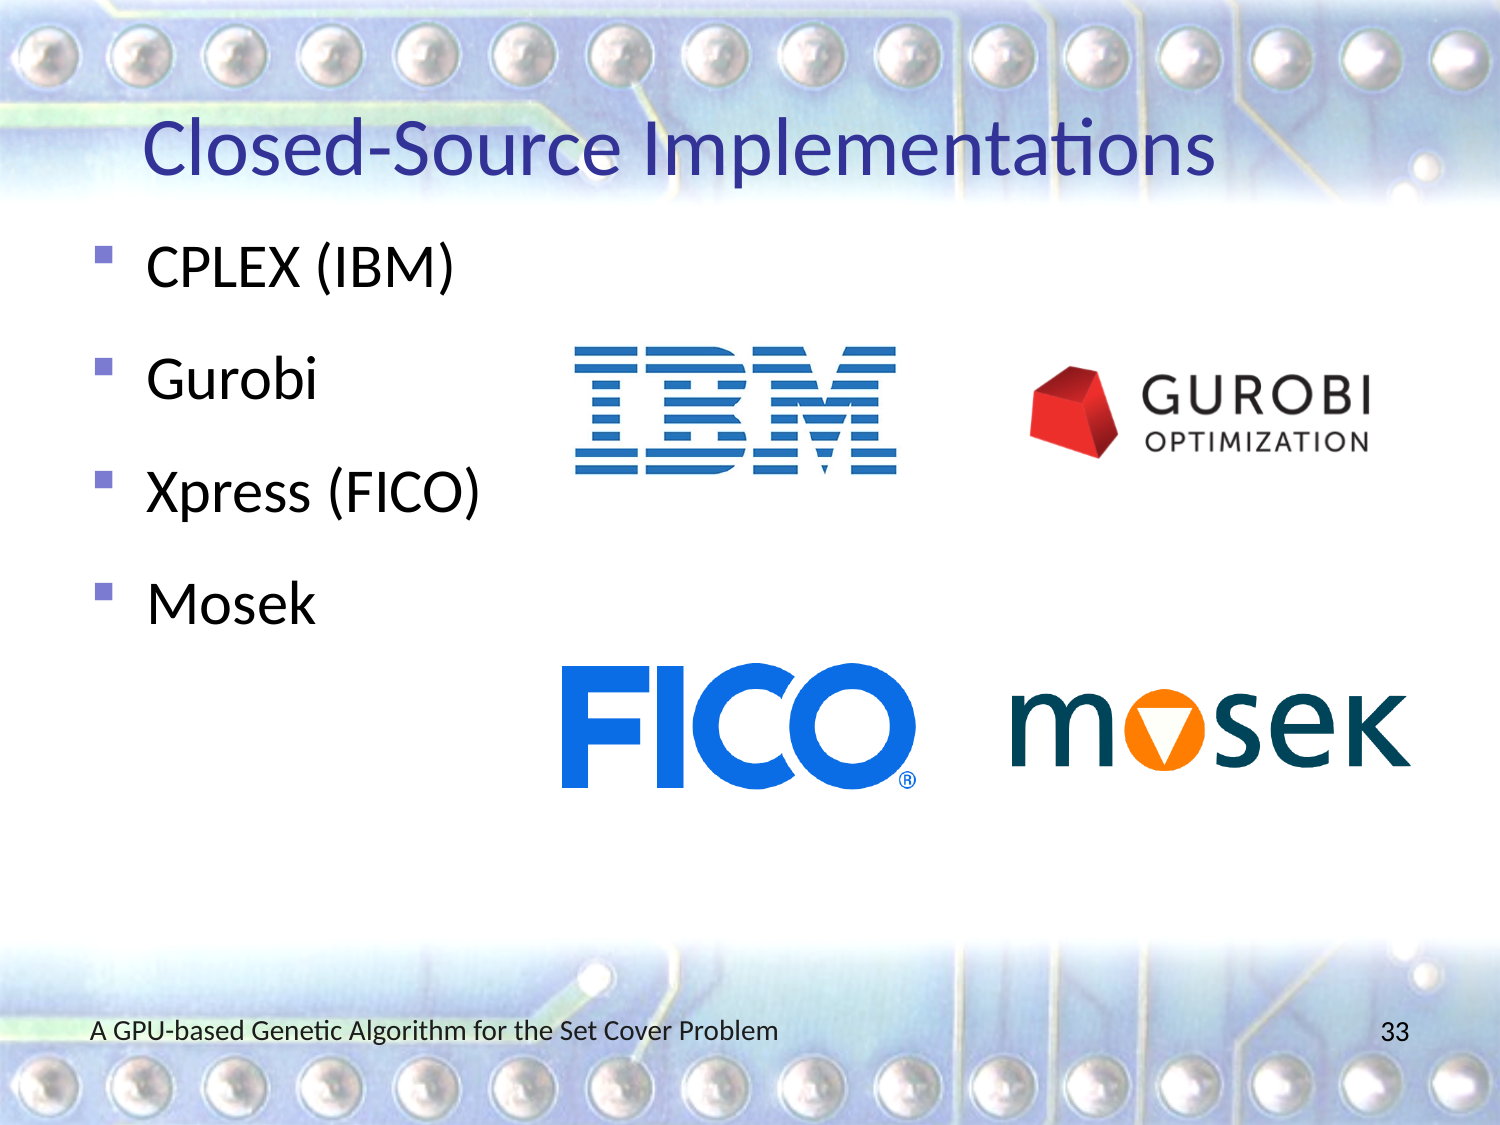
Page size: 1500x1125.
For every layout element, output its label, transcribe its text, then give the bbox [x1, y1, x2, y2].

picture [1012, 689, 1411, 771]
slide_number A GPU-based Genetic Algorithm for the Set Cover Problem [74, 979, 1113, 1055]
list CPLEX (IBM) Gurobi Xpress (FICO) Mosek [75, 217, 1425, 953]
picture [0, 0, 1500, 261]
picture [525, 307, 938, 503]
picture [0, 884, 1500, 1125]
picture [562, 663, 938, 806]
picture [1012, 344, 1395, 474]
title Closed-Source Implementations [75, 89, 1425, 195]
